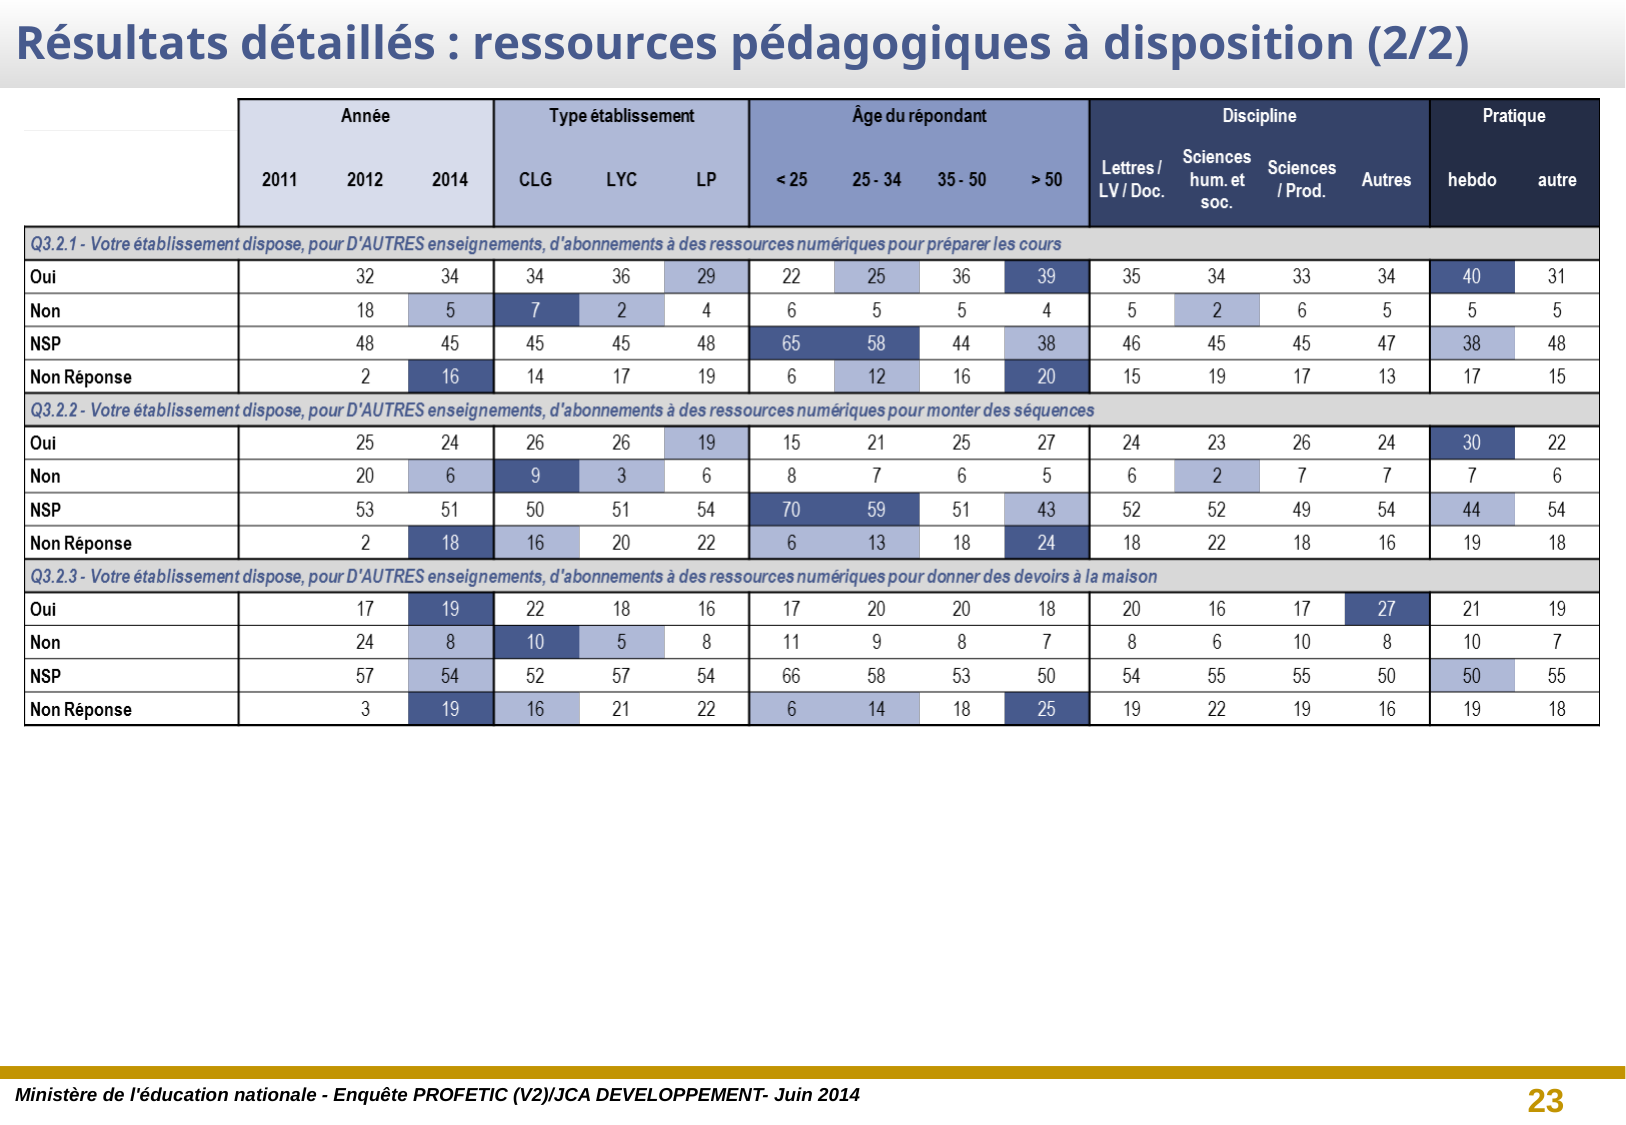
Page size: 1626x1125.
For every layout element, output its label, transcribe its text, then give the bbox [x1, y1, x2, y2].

text_box 23 [1512, 1071, 1625, 1125]
picture [24, 97, 1600, 731]
title Résultats détaillés : ressources pédagogiques à disposition (2/2) [0, 0, 1625, 88]
text_box Ministère de l'éducation nationale - Enquête PROFETIC (V2)/JCA DEVELOPPEMENT- Juin 2014 [0, 1074, 1501, 1125]
